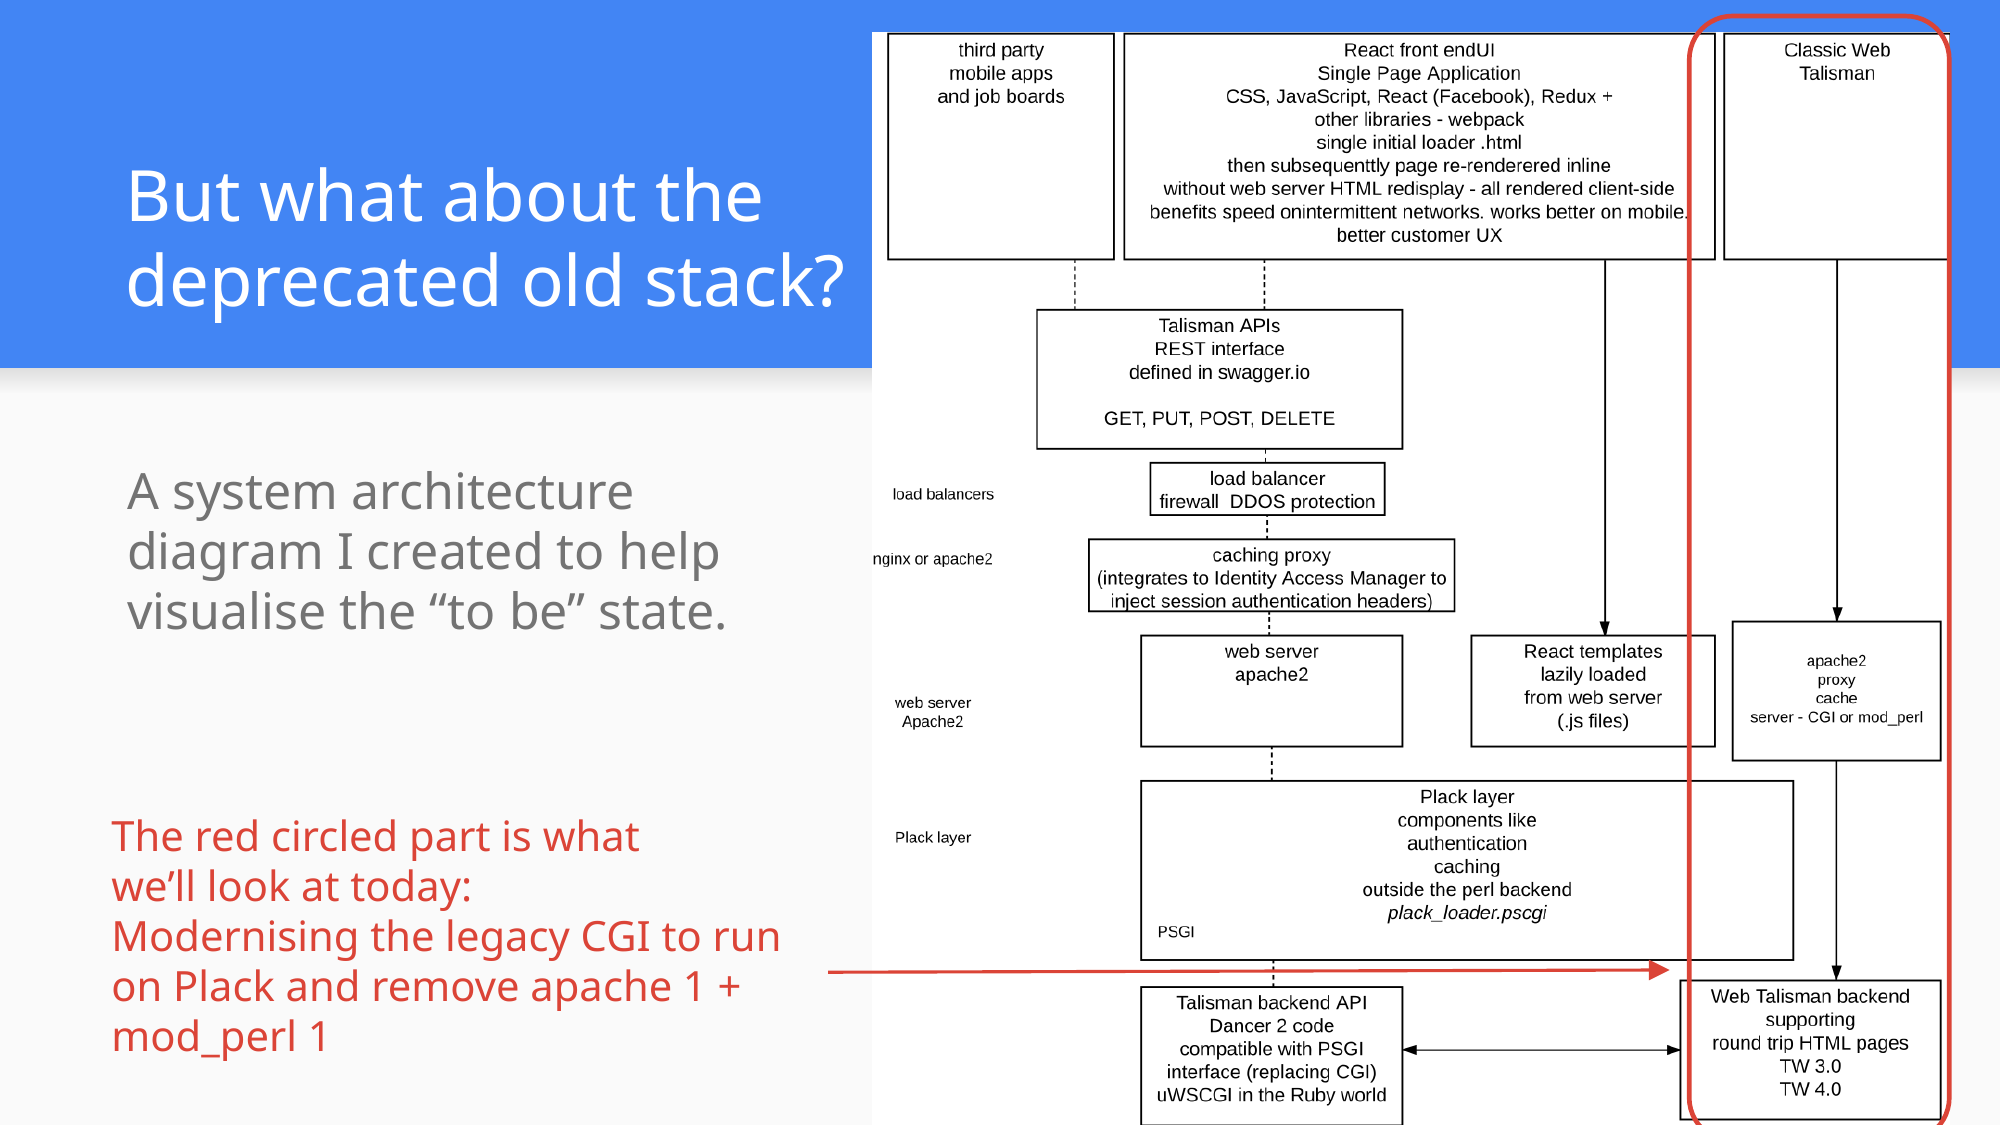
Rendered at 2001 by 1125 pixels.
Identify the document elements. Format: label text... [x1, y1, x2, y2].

text_box The red circled part is what we’ll look at today: Modernising the legacy CGI to run on Plack and remove apache 1 + mod_perl 1 [96, 795, 829, 1066]
title But what about the deprecated old stack? [105, 69, 872, 341]
picture [1944, 1113, 1950, 1125]
picture [1692, 32, 1946, 1125]
picture [872, 32, 1695, 1125]
picture [1944, 32, 1950, 44]
text_box A system architecture diagram I created to help visualise the “to be” state. [37, 444, 757, 764]
